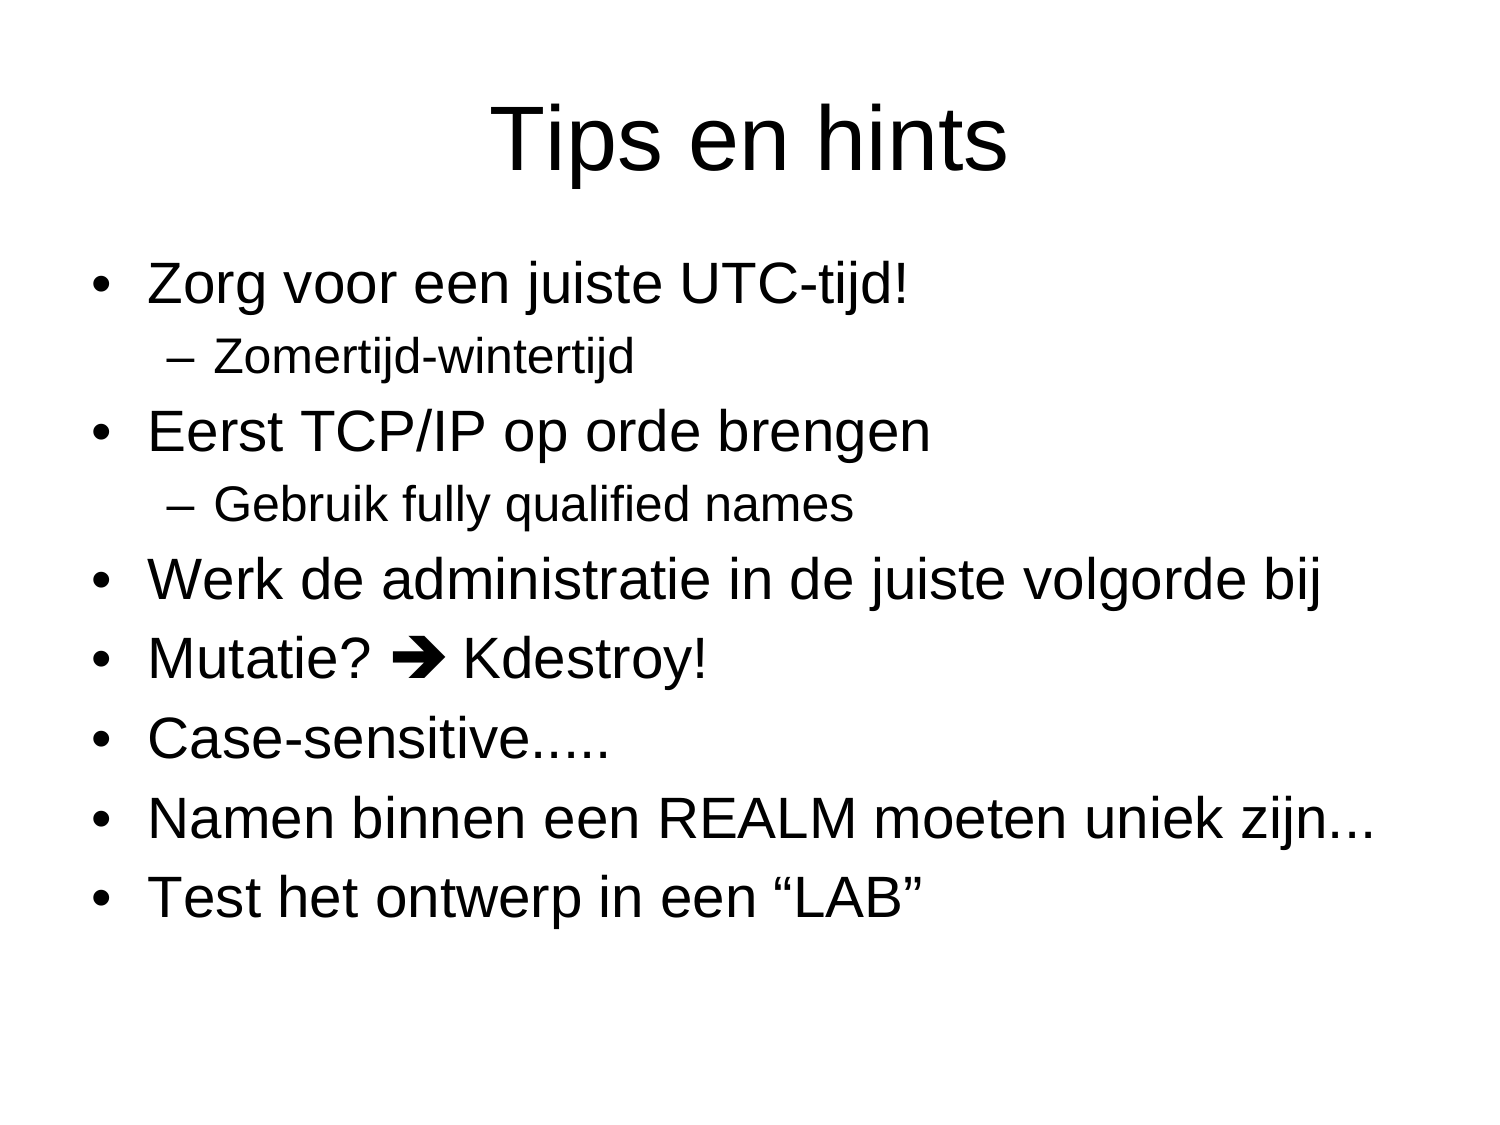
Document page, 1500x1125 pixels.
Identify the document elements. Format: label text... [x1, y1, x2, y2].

list Zorg voor een juiste UTC-tijd! Zomertijd-wintertijd Eerst TCP/IP op orde brengen Gebruik fully qualified names Werk de administratie in de juiste volgorde bij Mutatie?  Kdestroy! Case-sensitive..... Namen binnen een REALM moeten uniek zijn... Test het ontwerp in een “LAB” [76, 243, 1427, 1016]
title Tips en hints [75, 45, 1426, 233]
